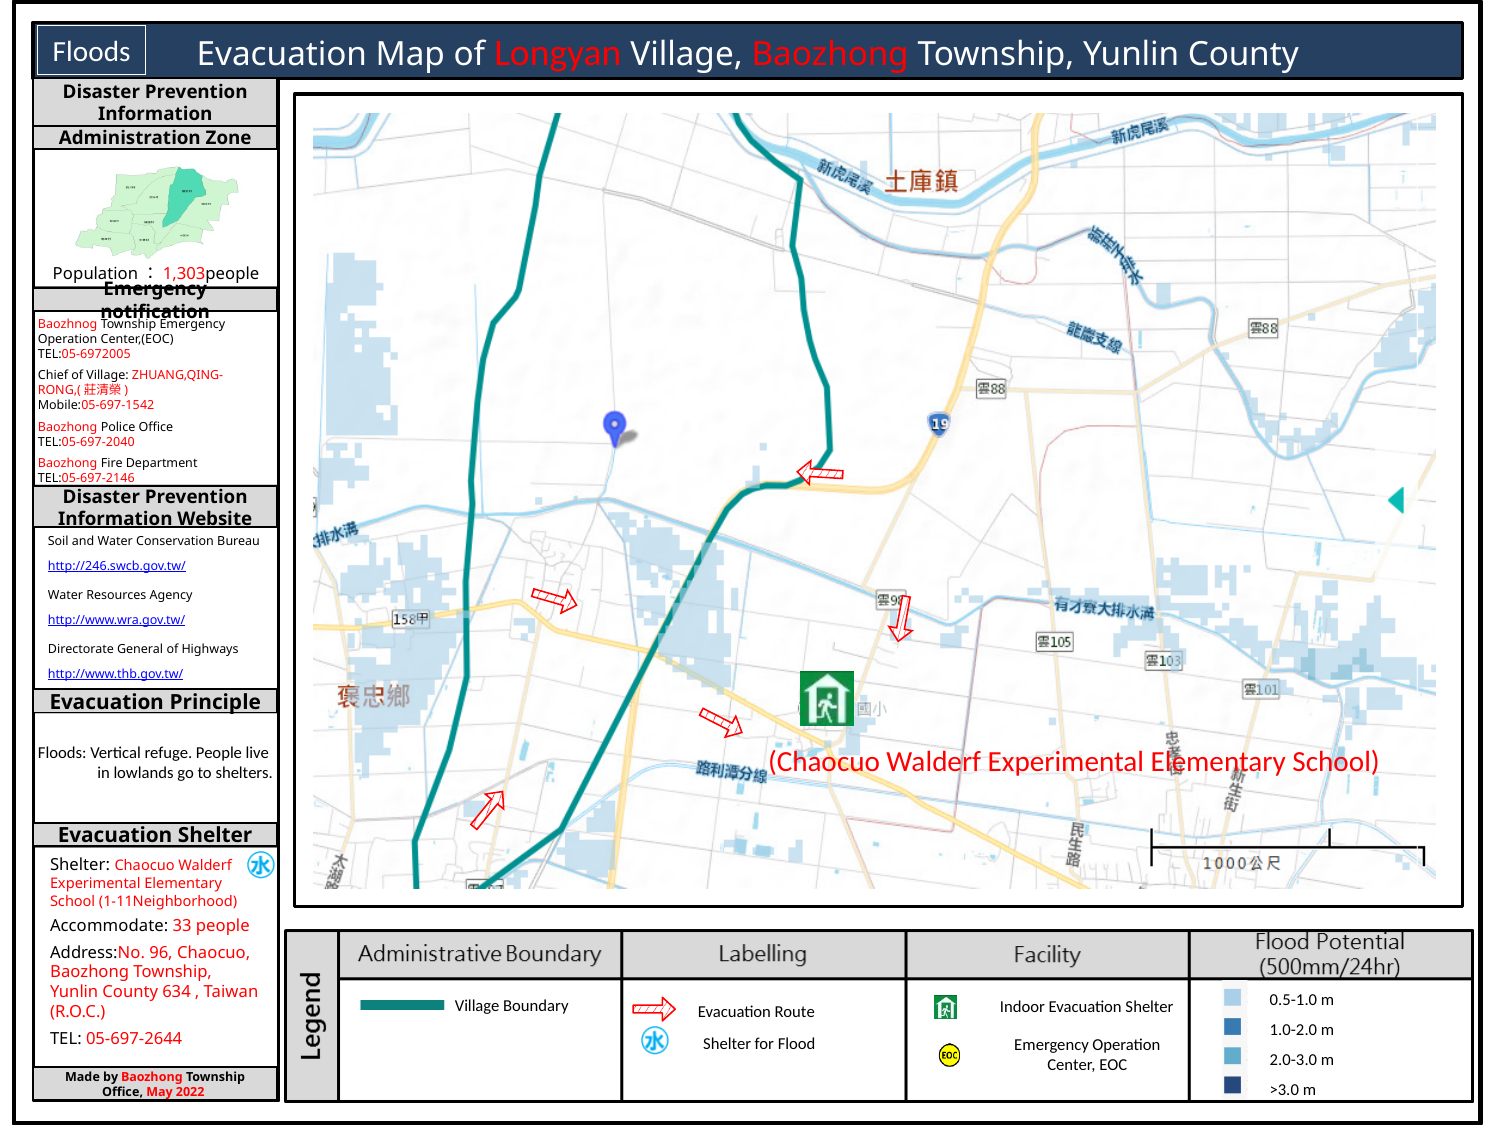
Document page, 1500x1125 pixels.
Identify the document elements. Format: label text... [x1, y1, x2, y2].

text_box (Chaocuo Walderf Experimental Elementary School) [753, 734, 1396, 785]
text_box Evacuation Principle [33, 689, 278, 713]
text_box [470, 791, 504, 830]
text_box Disaster Prevention Information Website [33, 486, 278, 528]
text_box Disaster Prevention Information [33, 78, 278, 125]
text_box Evacuation Shelter [33, 822, 278, 846]
text_box Floods: Vertical refuge. People live in lowlands go to shelters. [23, 734, 291, 790]
text_box Baozhnog Township Emergency Operation Center,(EOC) TEL:05-6972005 Chief of Village: ZHUANG,QING-RONG,(莊清榮) Mobile:05-697-1542 Baozhong Police Office TEL:05-697-2040 Baozhong Fire Department TEL:05-697-2146 [23, 308, 278, 493]
text_box Floods [37, 25, 146, 75]
text_box Emergency Operation Center, EOC [976, 1035, 1199, 1072]
picture [313, 113, 1436, 889]
text_box Soil and Water Conservation Bureau http://246.swcb.gov.tw/ Water Resources Agency http://www.wra.gov.tw/ Directorate General of Highways http://www.thb.gov.tw/ [33, 525, 280, 691]
text_box Population：1,303people [34, 255, 278, 287]
text_box Emergency notification [33, 287, 278, 312]
text_box Evacuation Map of Longyan Village, Baozhong Township, Yunlin County [32, 22, 1463, 79]
picture [32, 79, 280, 525]
text_box [699, 708, 742, 738]
text_box [633, 997, 676, 1021]
picture [32, 790, 280, 1102]
picture [32, 493, 280, 734]
text_box [888, 595, 913, 642]
text_box Indoor Evacuation Shelter [976, 987, 1198, 1025]
text_box Shelter: Chaocuo Walderf Experimental Elementary School (1-11Neighborhood) Accommodate: 33 people Address:No. 96, Chaocuo, Baozhong Township, Yunlin County 634 , Taiwan (R.O.C.) TEL: 05-697-2644 [35, 846, 277, 1067]
text_box Made by Baozhong Township Office, May 2022 [33, 1067, 278, 1100]
text_box Evacuation Route [627, 992, 886, 1029]
text_box Administration Zone [33, 125, 278, 149]
text_box 0.5-1.0 m 1.0-2.0 m 2.0-3.0 m >3.0 m [1254, 984, 1476, 1094]
text_box [531, 588, 577, 614]
text_box Shelter for Flood [633, 1027, 886, 1059]
text_box Village Boundary [382, 987, 641, 1024]
text_box [797, 460, 843, 485]
picture [284, 922, 1474, 1103]
